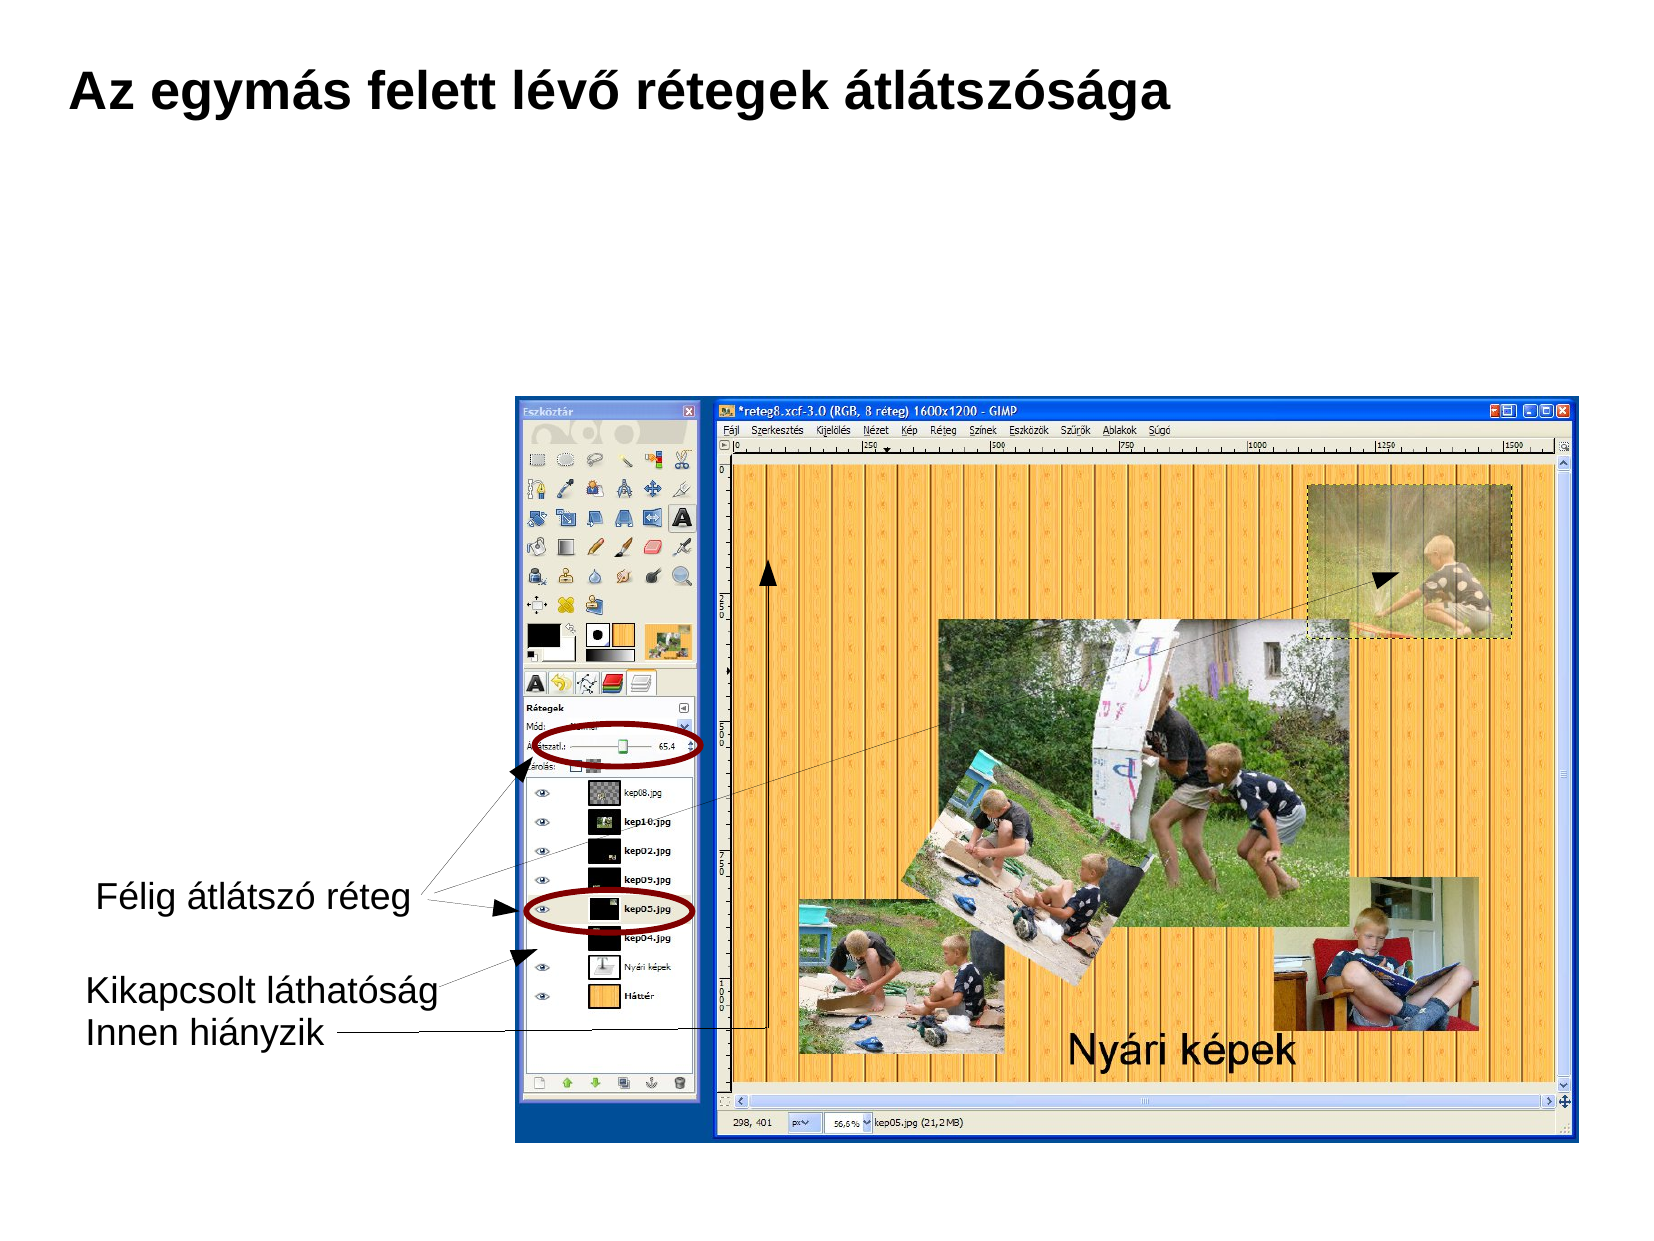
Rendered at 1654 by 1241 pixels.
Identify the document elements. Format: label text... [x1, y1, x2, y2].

picture [515, 396, 1579, 1143]
text_box Kikapcsolt láthatóság Innen hiányzik [70, 962, 454, 1062]
text_box Az egymás felett lévő rétegek átlátszósága [54, 52, 1186, 130]
text_box Félig átlátszó réteg [80, 868, 427, 926]
